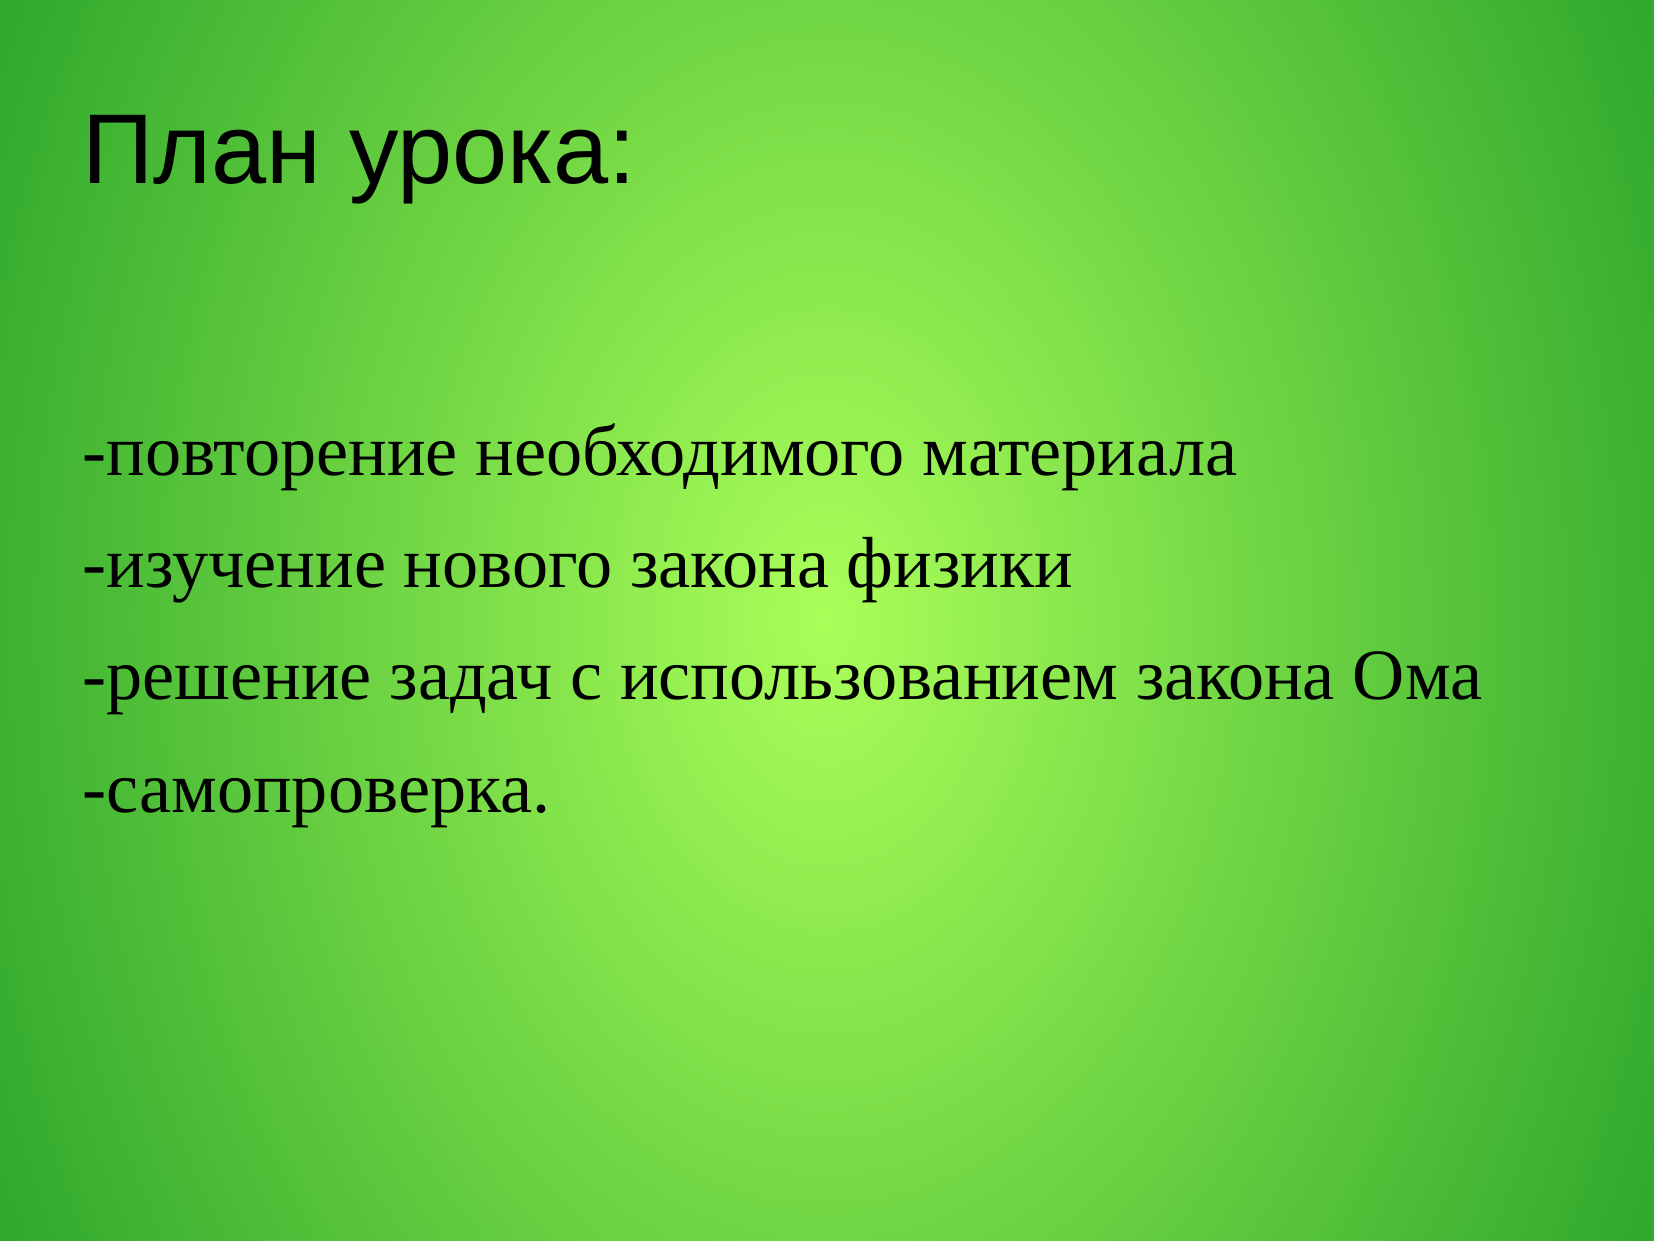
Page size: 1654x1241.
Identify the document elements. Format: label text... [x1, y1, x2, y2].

title План урока: [82, 47, 1571, 252]
list -повторение необходимого материала -изучение нового закона физики -решение задач с использованием закона Ома -самопроверка. [82, 299, 1571, 1019]
